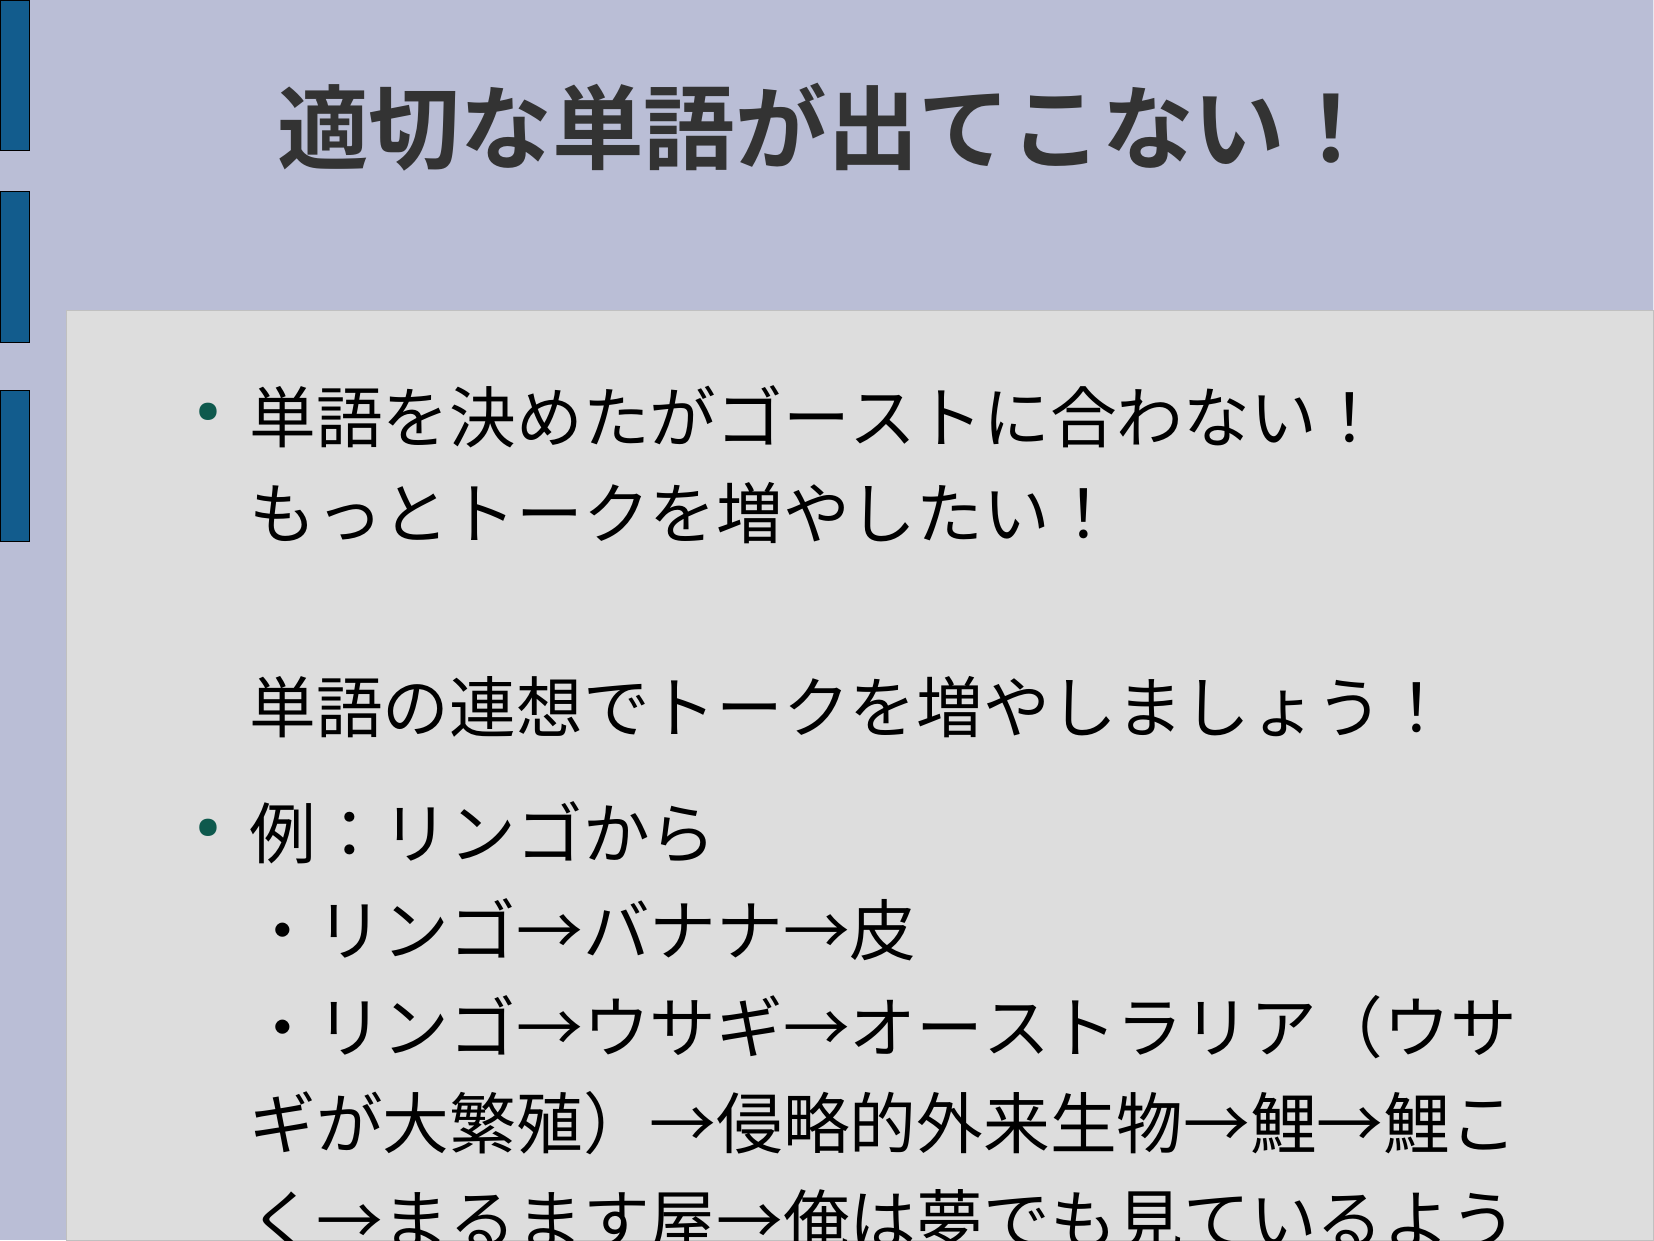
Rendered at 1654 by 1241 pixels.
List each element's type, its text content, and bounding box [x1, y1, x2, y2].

list 単語を決めたがゴーストに合わない！ もっとトークを増やしたい！ 単語の連想でトークを増やしましょう！ 例：リンゴから ・リンゴ→バナナ→皮 ・リンゴ→ウサギ→オーストラリア（ウサギが大繁殖）→侵略的外来生物→鯉→鯉こく→まるます屋→俺は夢でも見ているようだ…。→（以下孤独のグルメ祭り） etc [178, 364, 1570, 1196]
title 適切な単語が出てこない！ [121, 19, 1534, 227]
